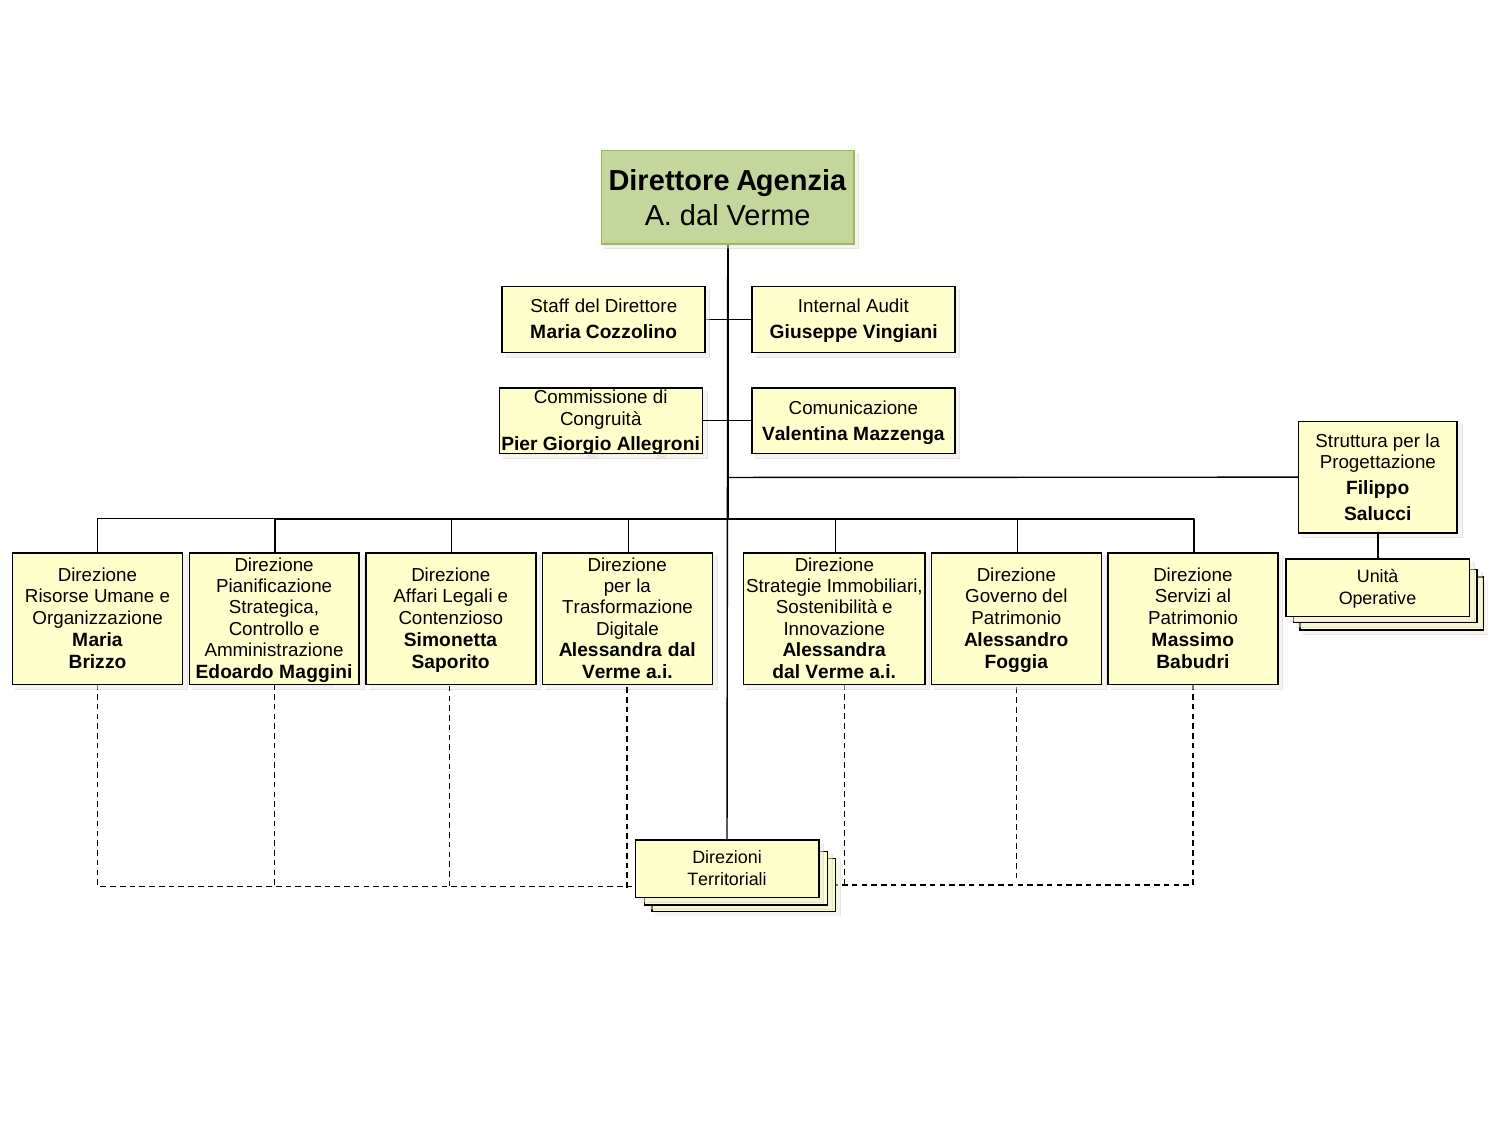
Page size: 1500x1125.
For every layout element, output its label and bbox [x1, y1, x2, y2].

picture [11, 149, 1489, 916]
